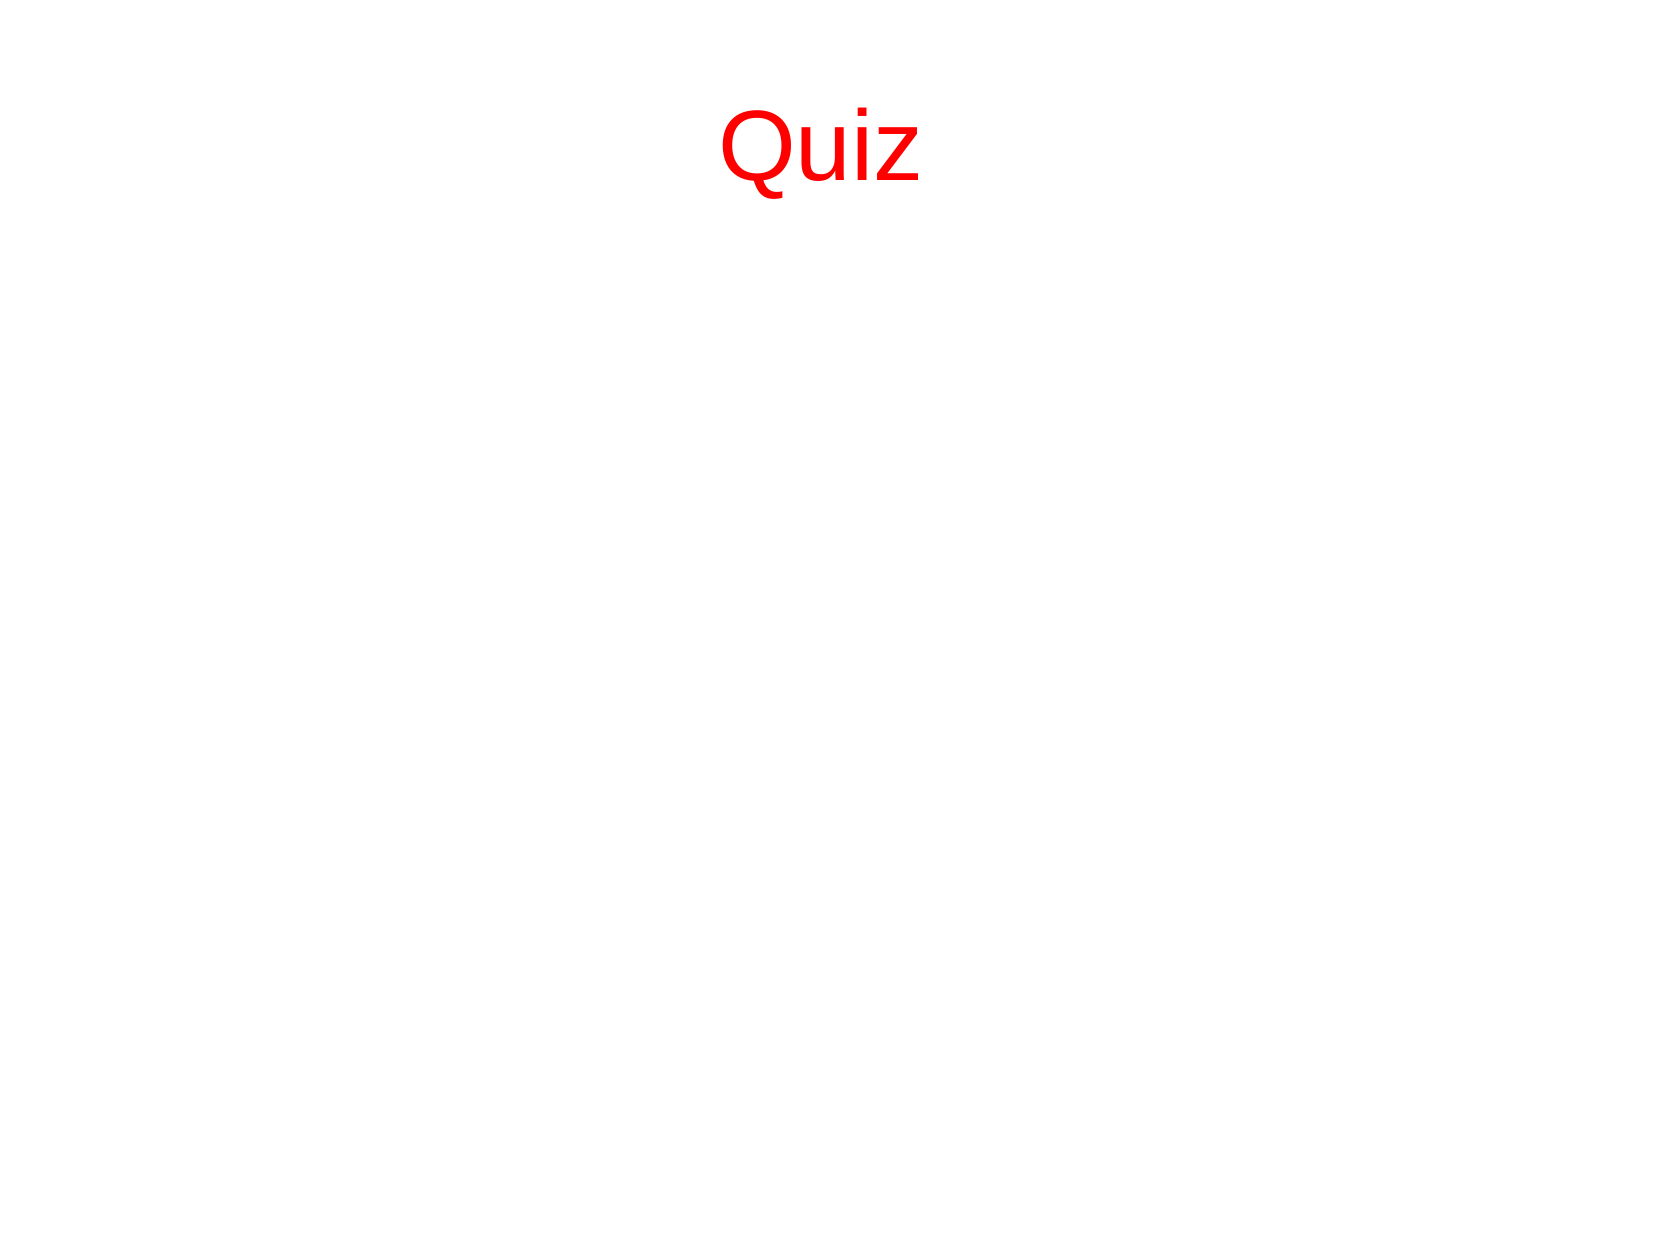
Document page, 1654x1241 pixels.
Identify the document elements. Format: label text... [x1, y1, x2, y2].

text_box Quiz [248, 82, 1394, 210]
